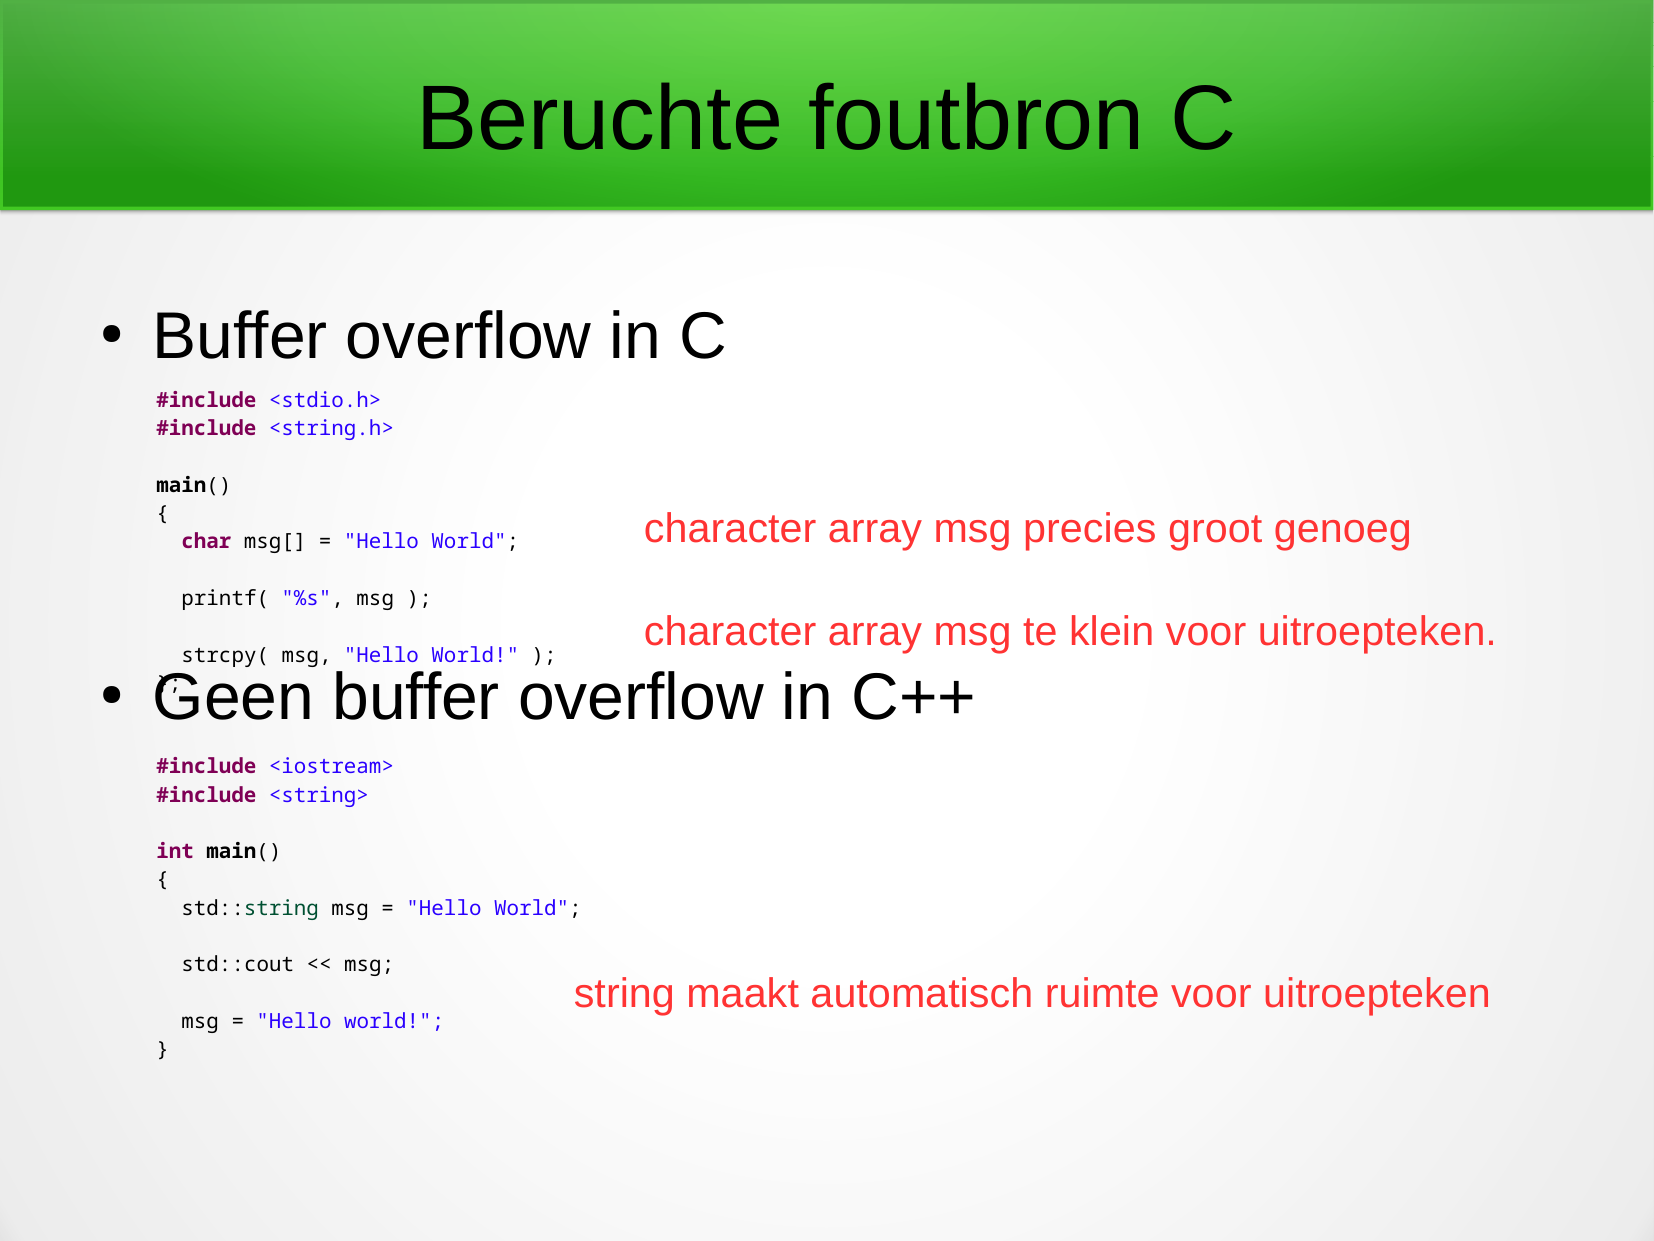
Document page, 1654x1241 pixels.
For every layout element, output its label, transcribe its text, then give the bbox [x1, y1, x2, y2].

text_box #include <stdio.h> #include <string.h> main() { char msg[] = "Hello World"; printf( "%s", msg ); strcpy( msg, "Hello World!" ); }; [141, 377, 597, 699]
list Buffer overflow in C character array msg precies groot genoeg character array msg te klein voor uitroepteken. Geen buffer overflow in C++ string maakt automatisch ruimte voor uitroepteken [82, 299, 1571, 1019]
title Beruchte foutbron C [82, 47, 1571, 189]
text_box #include <iostream> #include <string> int main() { std::string msg = "Hello World"; std::cout << msg; msg = "Hello world!"; } [141, 744, 597, 1048]
